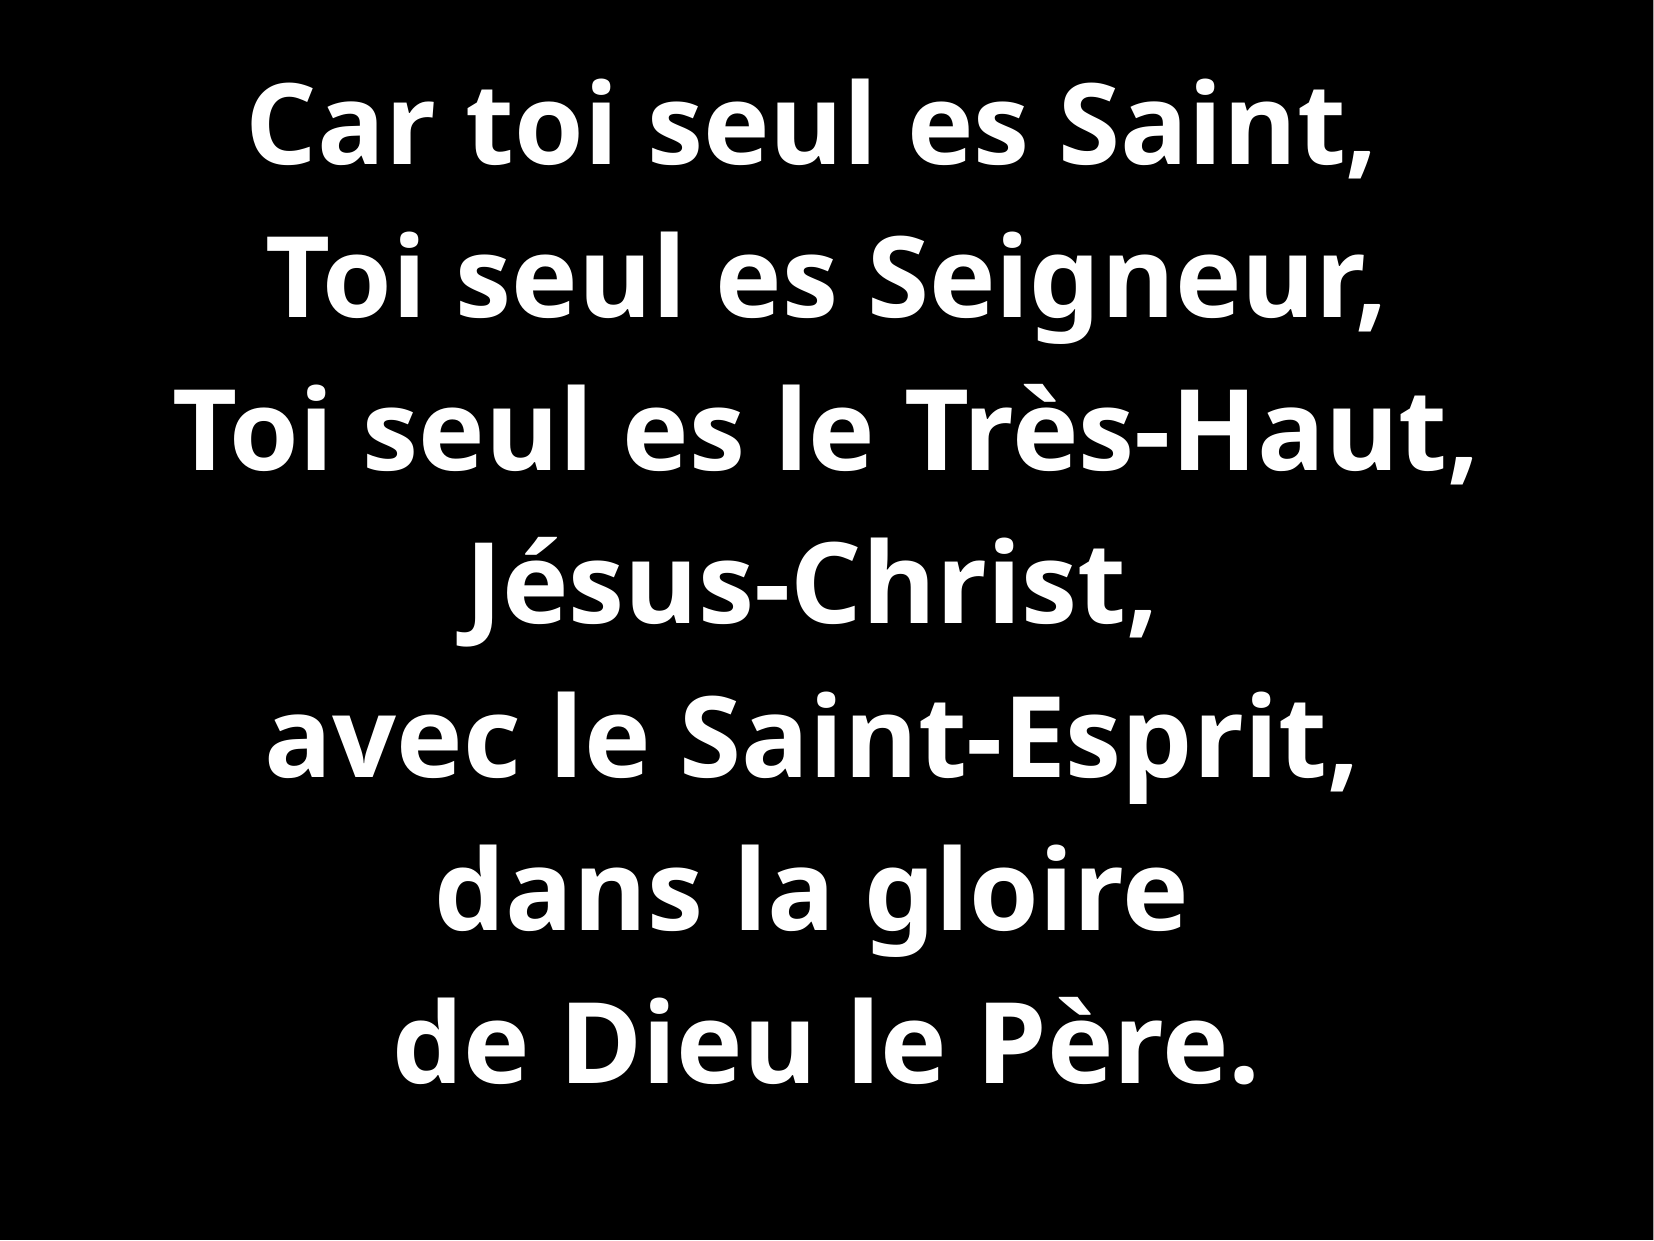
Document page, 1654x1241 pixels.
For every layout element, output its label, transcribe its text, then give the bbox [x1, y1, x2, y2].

subtitle Car toi seul es Saint, Toi seul es Seigneur, Toi seul es le Très-Haut, Jésus-Christ, avec le Saint-Esprit, dans la gloire de Dieu le Père. [82, 0, 1571, 1241]
